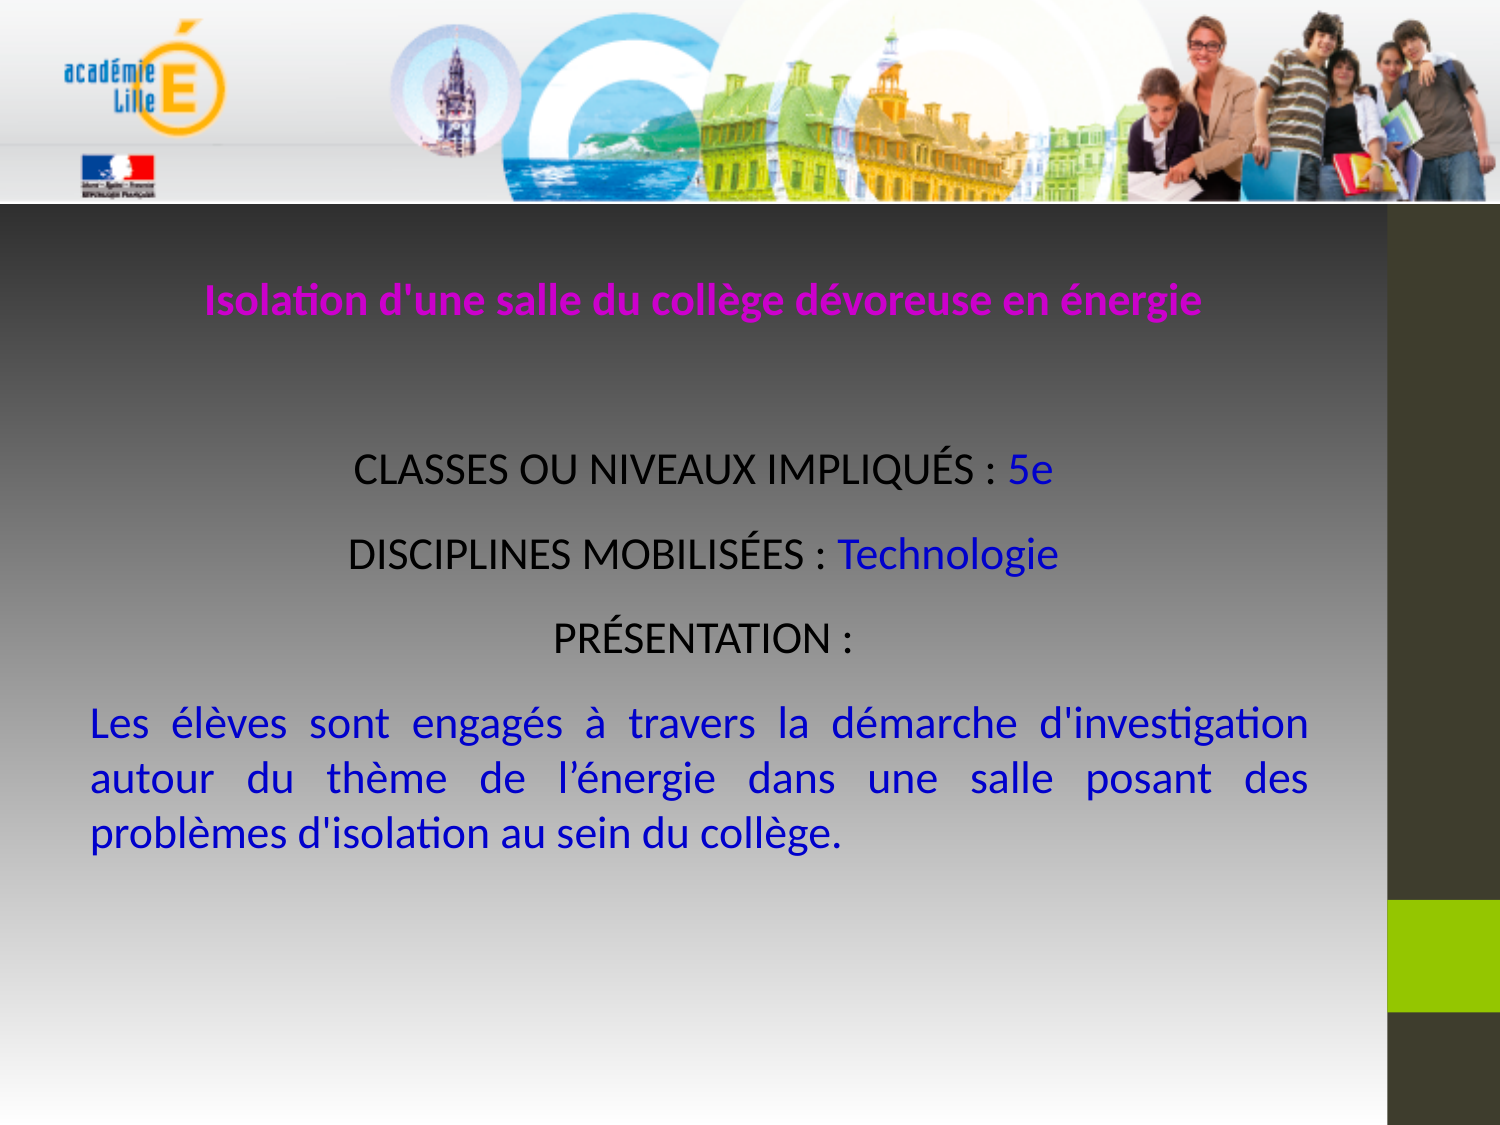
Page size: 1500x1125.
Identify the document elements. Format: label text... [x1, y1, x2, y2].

picture [0, 0, 1500, 204]
list Isolation d'une salle du collège dévoreuse en énergie CLASSES OU NIVEAUX IMPLIQUÉS : 5e DISCIPLINES MOBILISÉES : Technologie PRÉSENTATION : Les élèves sont engagés à travers la démarche d'investigation autour du thème de l’énergie dans une salle posant des problèmes d'isolation au sein du collège. [75, 262, 1325, 1050]
